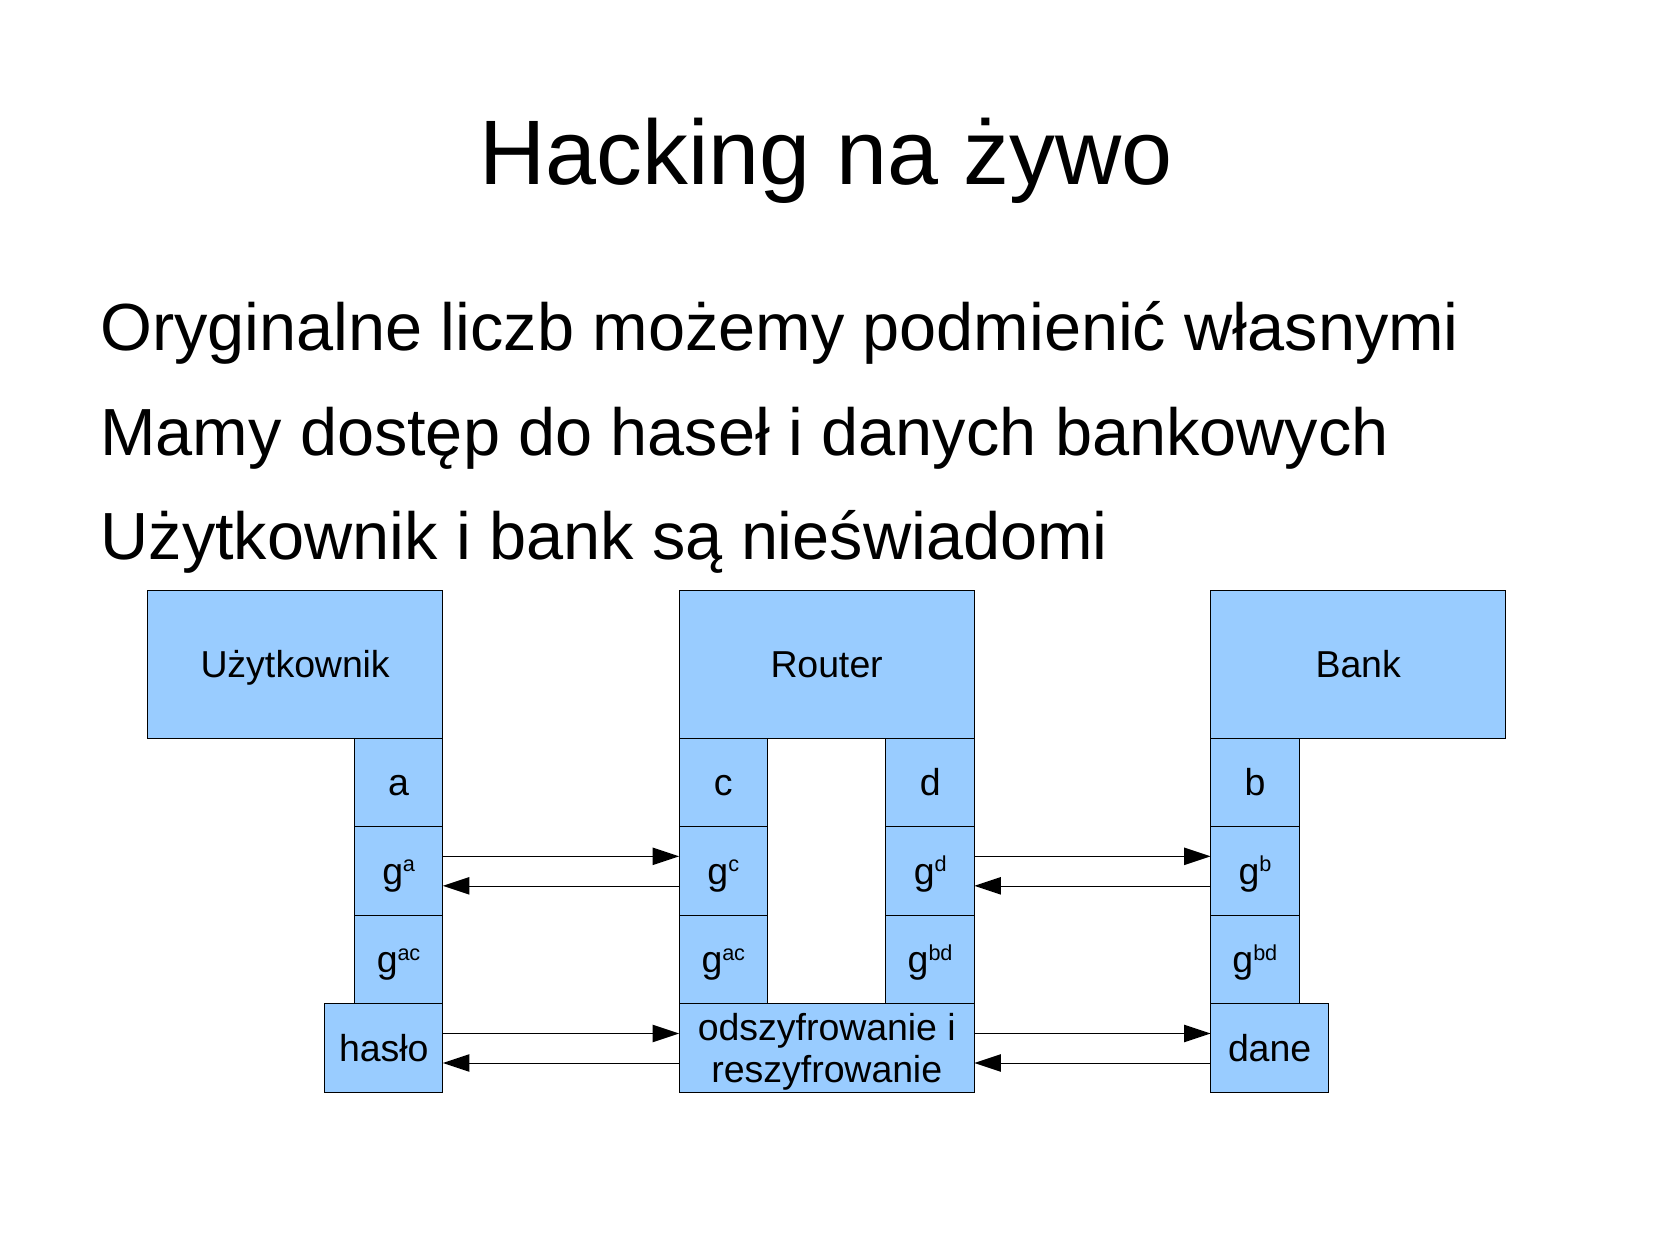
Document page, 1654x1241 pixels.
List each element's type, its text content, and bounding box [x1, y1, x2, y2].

text_box b [1210, 738, 1300, 826]
text_box Router [679, 590, 975, 739]
list Oryginalne liczb możemy podmienić własnymi Mamy dostęp do haseł i danych bankowych Użytkownik i bank są nieświadomi [82, 290, 1571, 1094]
text_box gd [885, 826, 975, 915]
text_box Użytkownik [147, 590, 443, 739]
text_box gbd [885, 915, 975, 1003]
text_box gac [679, 915, 768, 1003]
text_box a [354, 738, 443, 826]
text_box Bank [1210, 590, 1506, 739]
text_box odszyfrowanie i reszyfrowanie [679, 1003, 975, 1093]
text_box gbd [1210, 915, 1300, 1004]
text_box c [679, 738, 768, 826]
text_box gb [1210, 826, 1300, 915]
text_box ga [354, 826, 443, 915]
text_box d [885, 738, 975, 826]
text_box hasło [324, 1003, 443, 1093]
text_box gac [354, 915, 443, 1003]
title Hacking na żywo [82, 56, 1571, 250]
text_box dane [1210, 1003, 1329, 1093]
text_box gc [679, 826, 768, 915]
